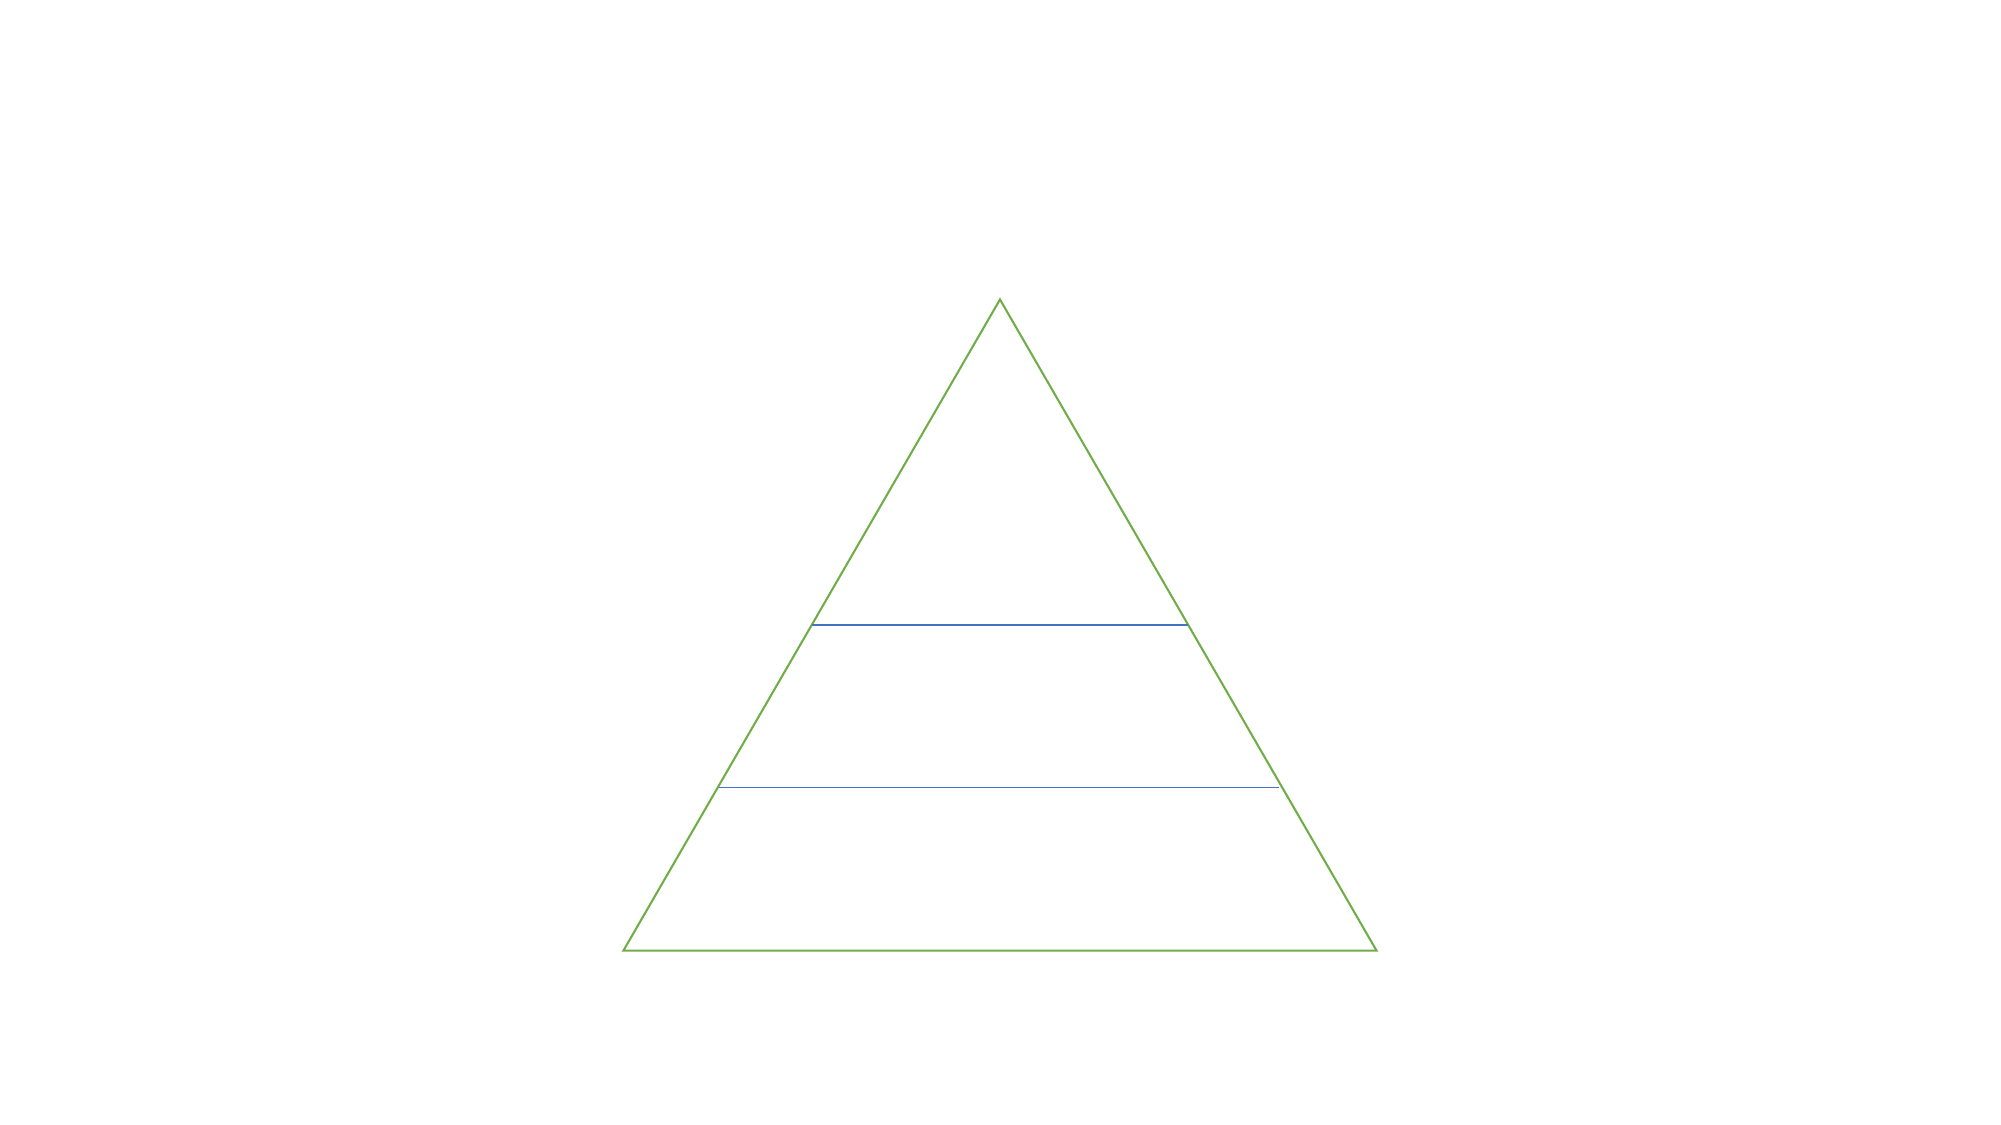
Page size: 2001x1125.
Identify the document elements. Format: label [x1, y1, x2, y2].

text_box [623, 299, 1377, 951]
